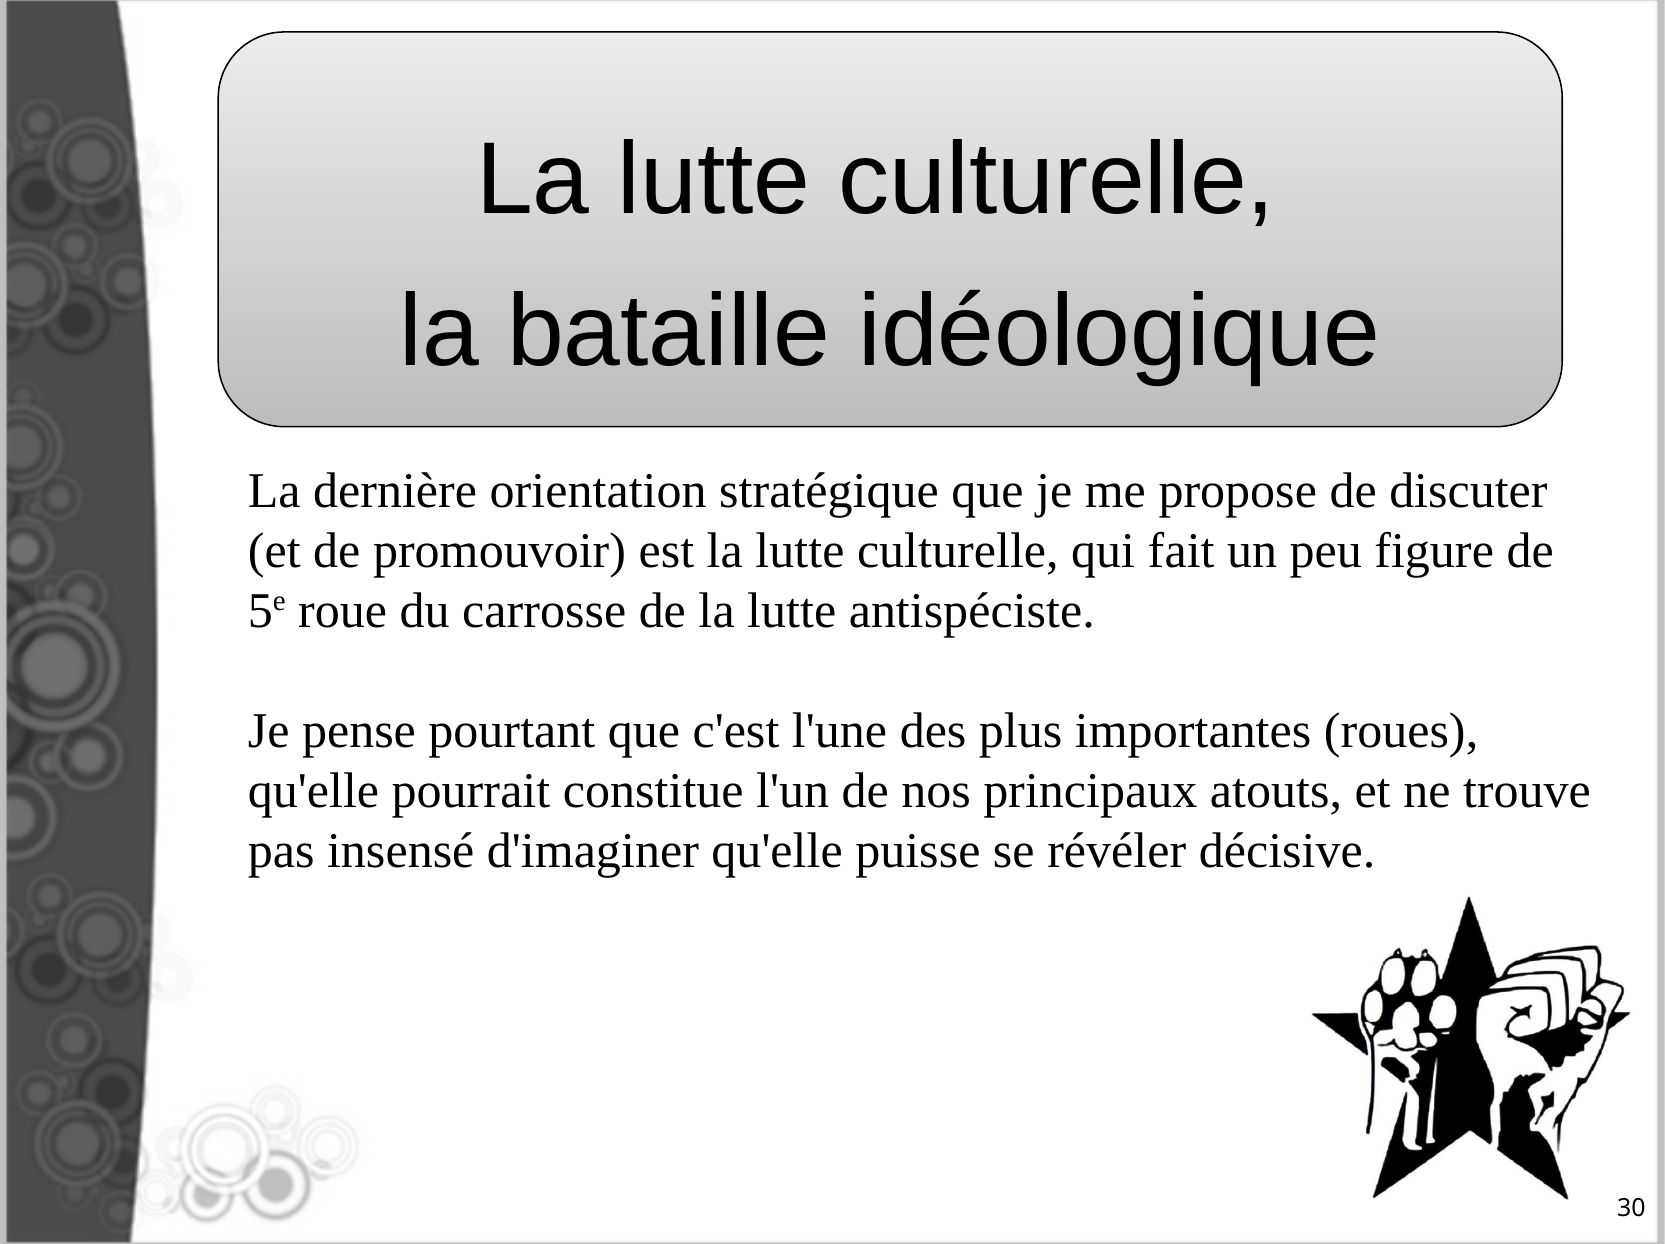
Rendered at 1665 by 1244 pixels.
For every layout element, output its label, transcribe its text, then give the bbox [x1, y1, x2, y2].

text_box [218, 31, 1563, 427]
text_box La lutte culturelle, la bataille idéologique [242, 104, 1539, 394]
slide_number <numéro> [1602, 1183, 1665, 1229]
text_box La dernière orientation stratégique que je me propose de discuter (et de promouvoir) est la lutte culturelle, qui fait un peu figure de 5e roue du carrosse de la lutte antispéciste. Je pense pourtant que c'est l'une des plus importantes (roues), qu'elle pourrait constitue l'un de nos principaux atouts, et ne trouve pas insensé d'imaginer qu'elle puisse se révéler décisive. [239, 448, 1628, 1006]
picture [3, 0, 1662, 1244]
